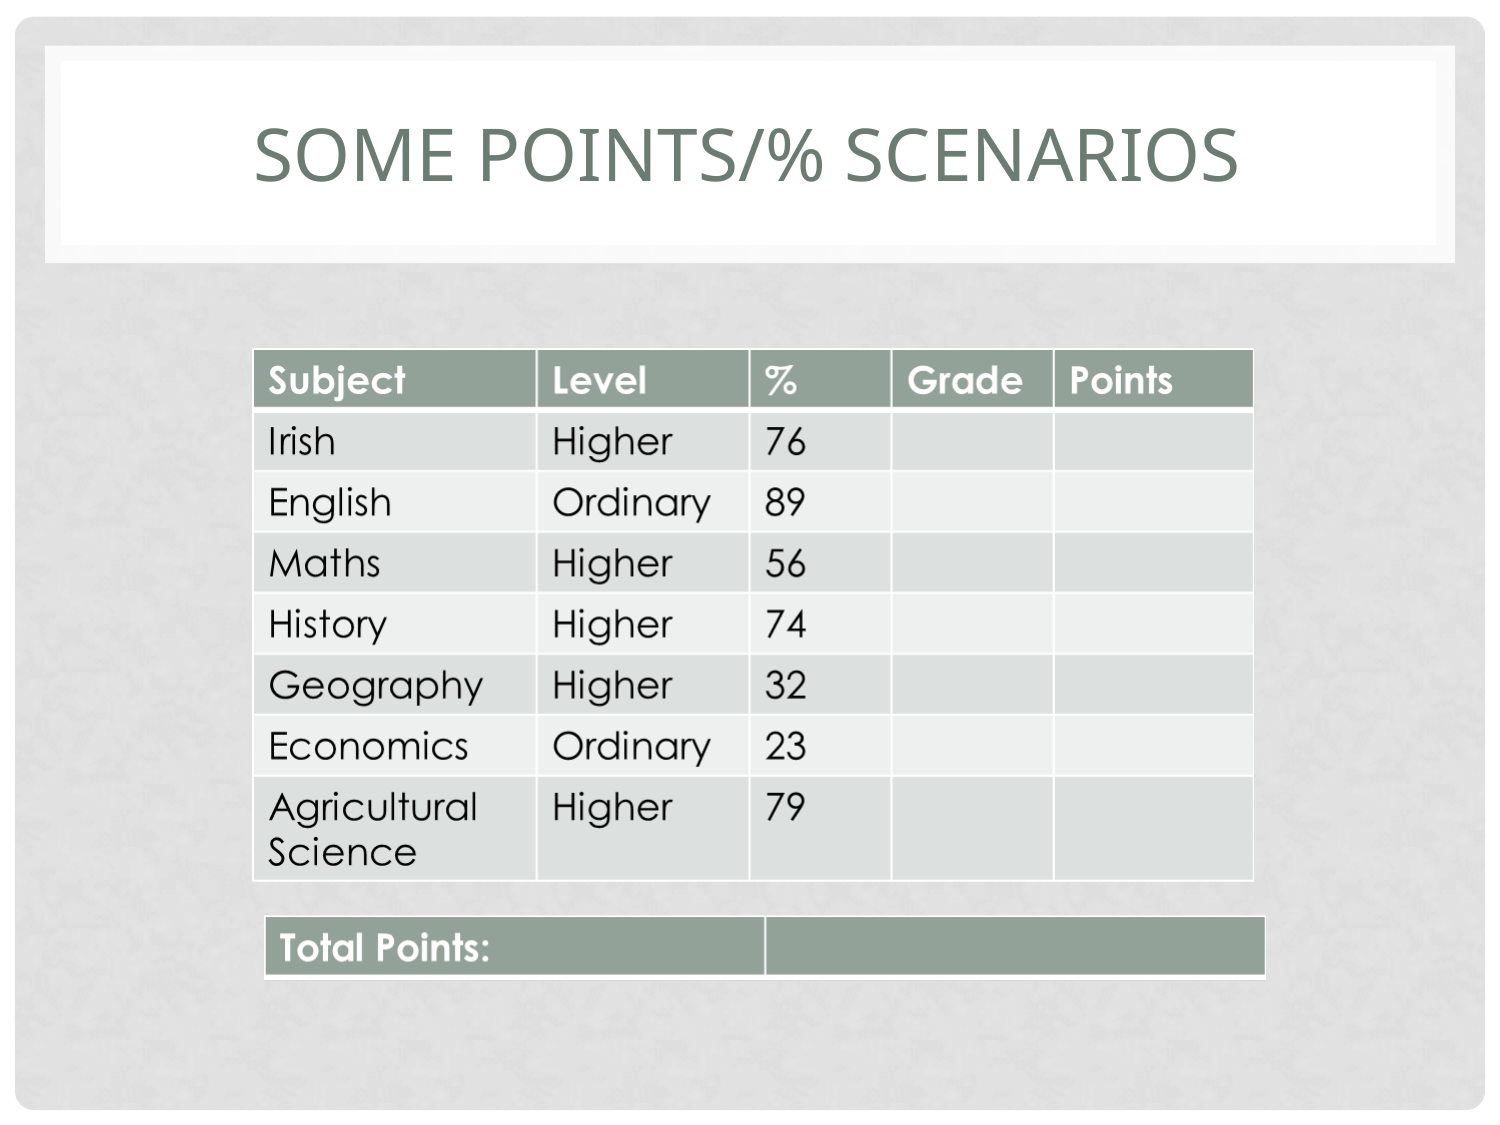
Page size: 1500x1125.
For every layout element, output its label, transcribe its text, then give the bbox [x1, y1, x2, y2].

picture [264, 911, 1266, 994]
picture [252, 345, 1254, 897]
title Some points/% Scenarios [69, 66, 1426, 238]
list [75, 287, 1426, 1005]
